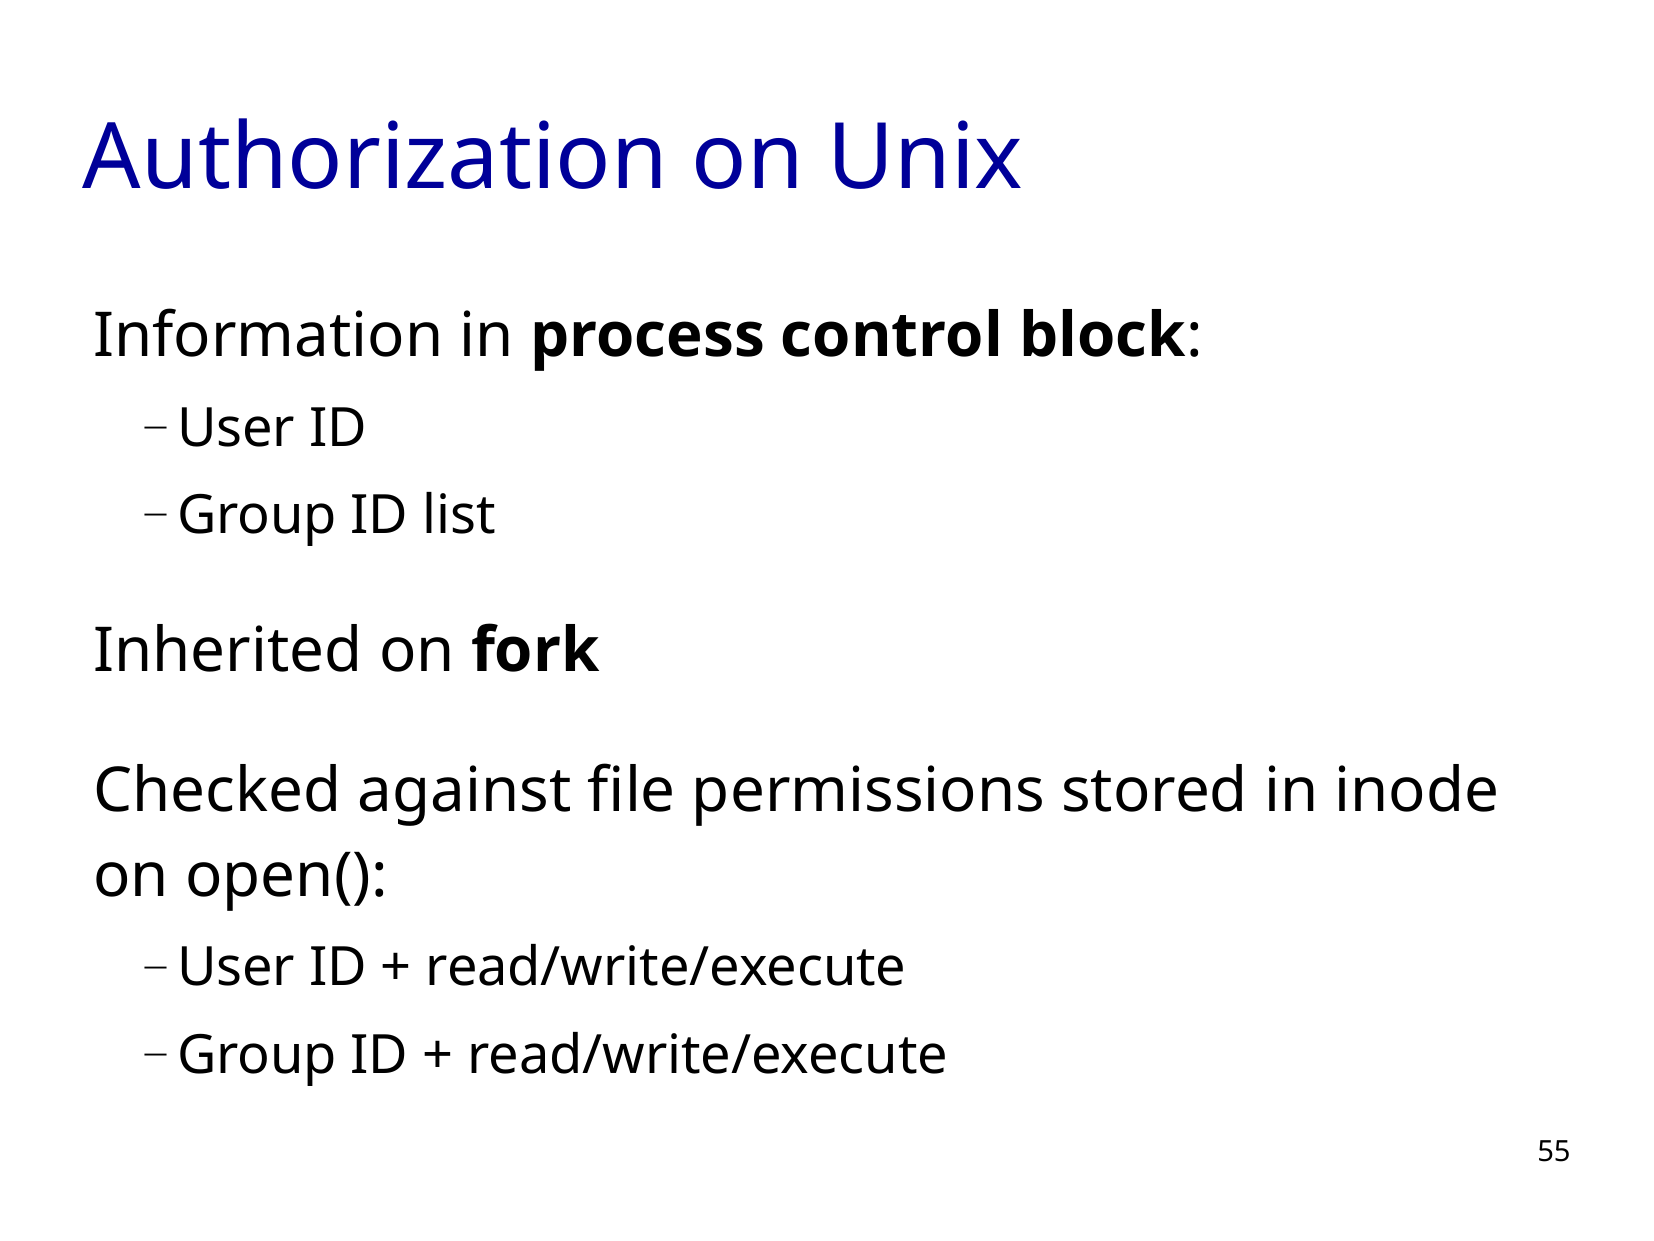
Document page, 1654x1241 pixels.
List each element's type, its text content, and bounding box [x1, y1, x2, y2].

title Authorization on Unix [82, 49, 1571, 257]
list Information in process control block: User ID Group ID list Inherited on fork Checked against file permissions stored in inode on open(): User ID + read/write/execute Group ID + read/write/execute [60, 290, 1571, 1096]
